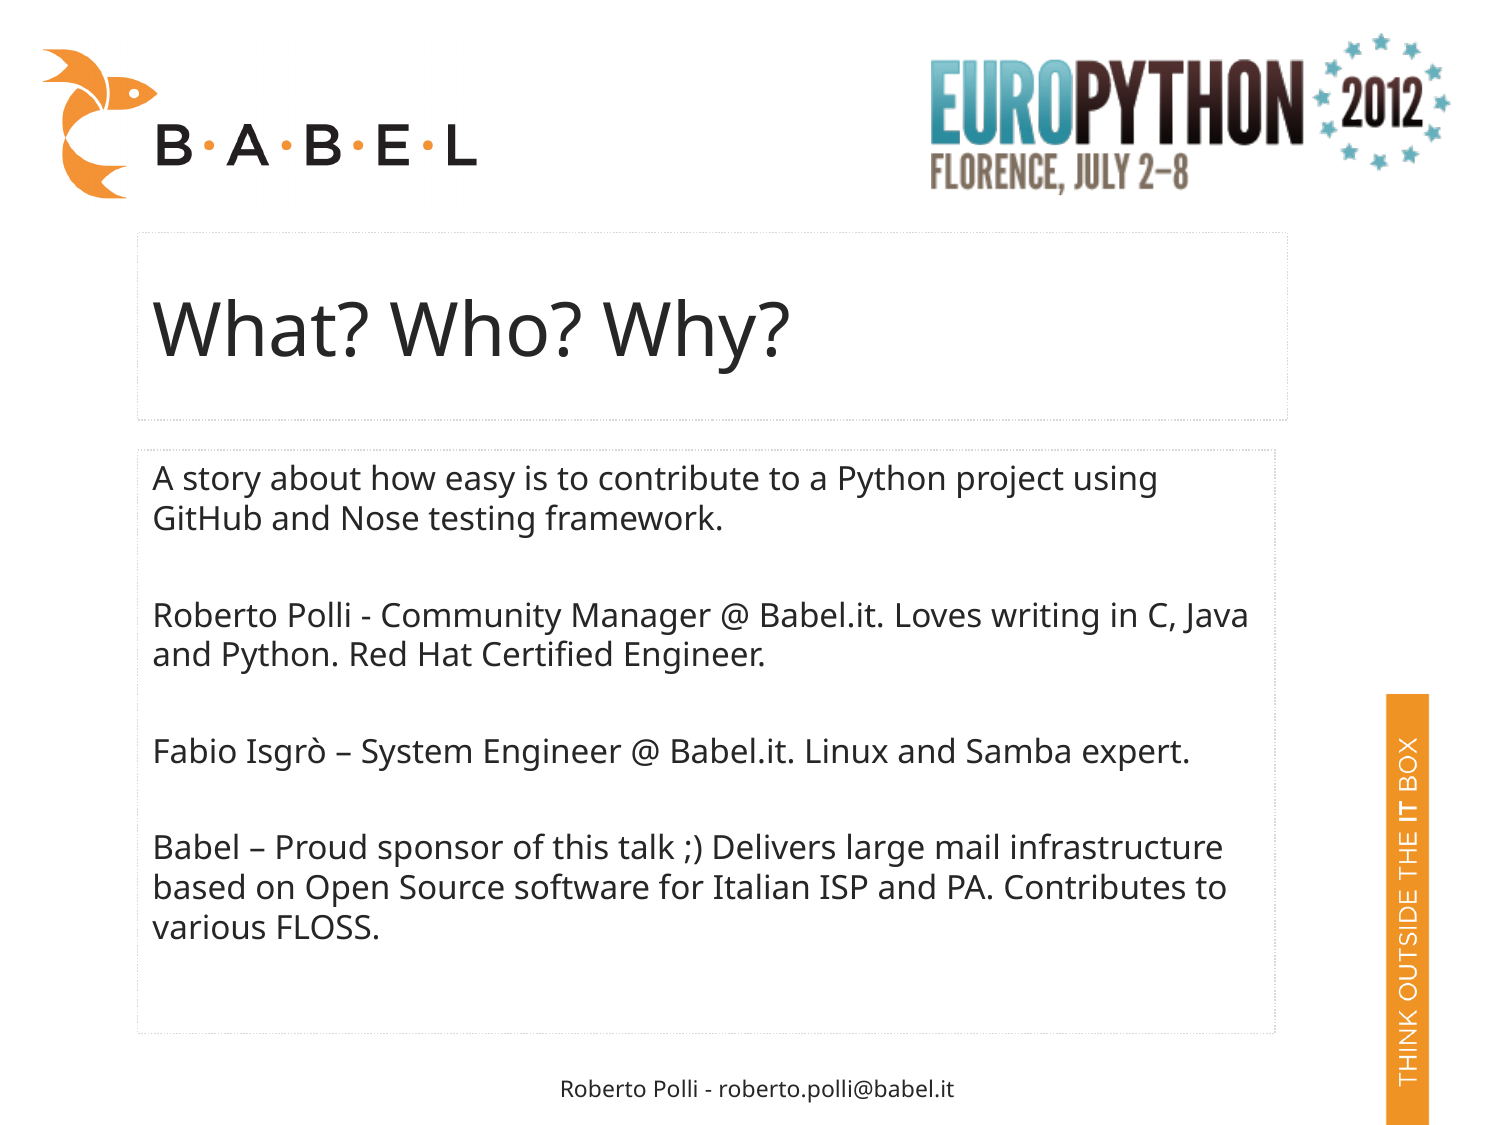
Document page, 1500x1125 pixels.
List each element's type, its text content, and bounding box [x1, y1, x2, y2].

picture [1379, 687, 1434, 1125]
picture [931, 29, 1463, 207]
list A story about how easy is to contribute to a Python project using GitHub and Nose testing framework. Roberto Polli - Community Manager @ Babel.it. Loves writing in C, Java and Python. Red Hat Certified Engineer. Fabio Isgrò – System Engineer @ Babel.it. Linux and Samba expert. Babel – Proud sponsor of this talk ;) Delivers large mail infrastructure based on Open Source software for Italian ISP and PA. Contributes to various FLOSS. [137, 450, 1276, 1034]
picture [37, 37, 515, 222]
title What? Who? Why? [137, 232, 1288, 421]
